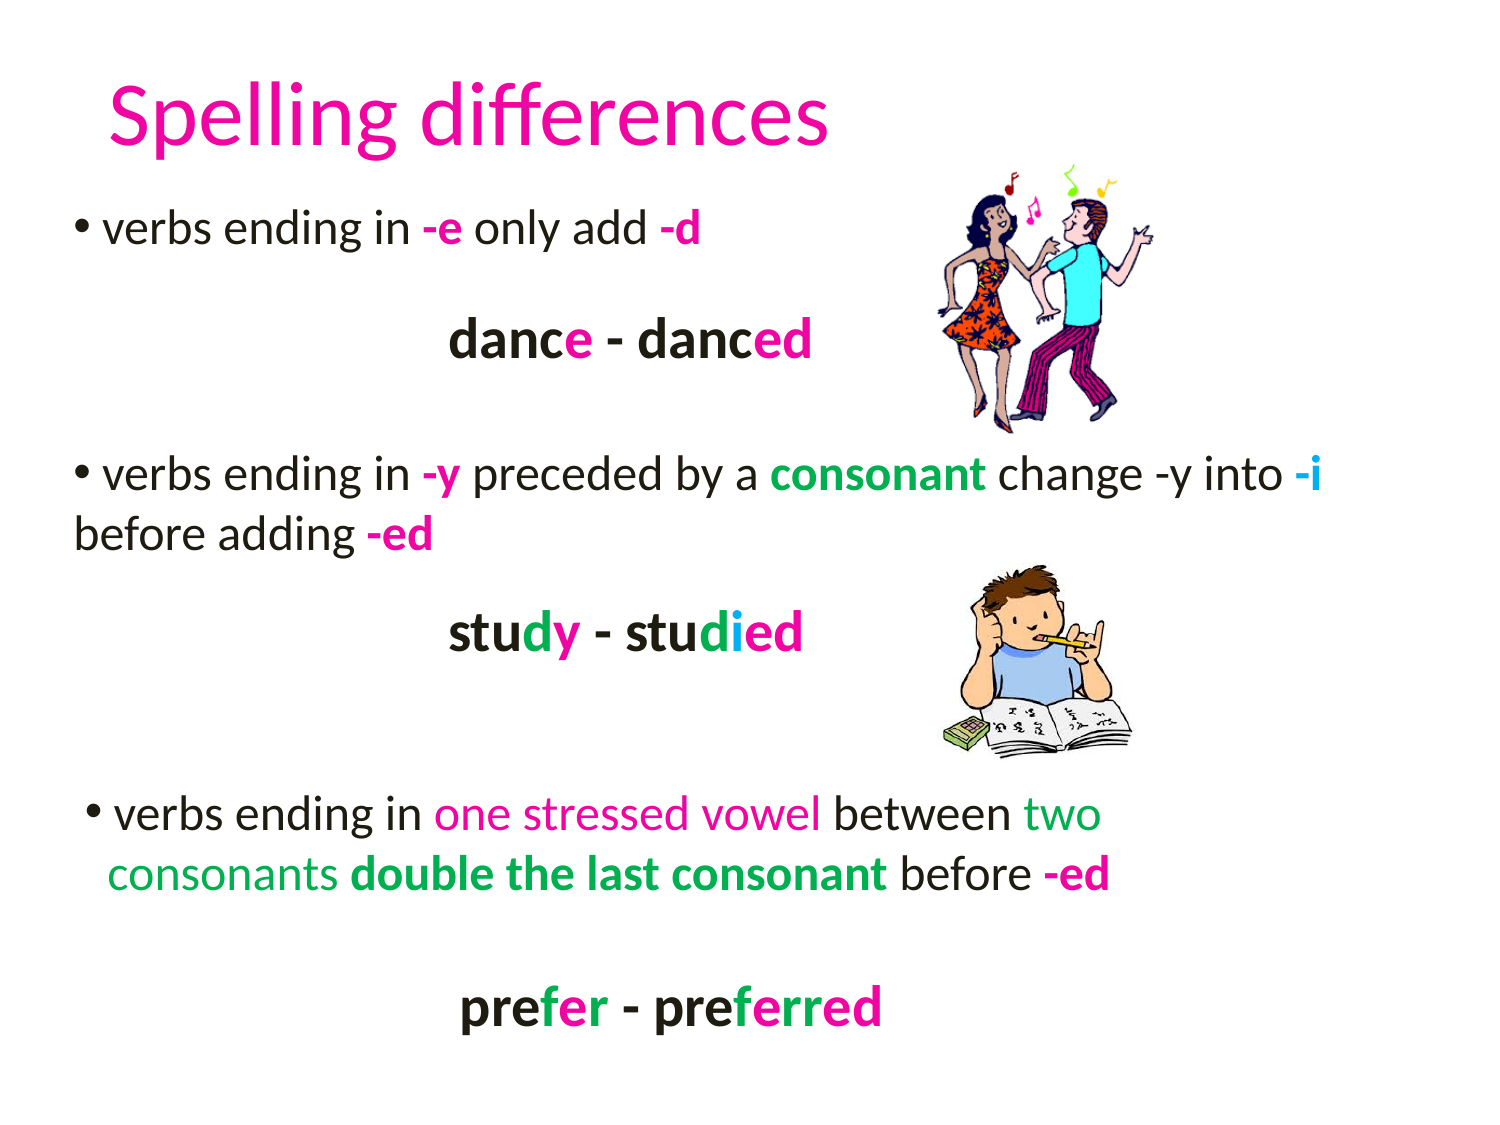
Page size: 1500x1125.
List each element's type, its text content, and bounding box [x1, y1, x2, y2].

text_box Spelling differences [93, 46, 1289, 172]
picture [937, 569, 1137, 762]
picture [937, 163, 1154, 433]
text_box verbs ending in -e only add -d [58, 187, 762, 263]
text_box study - studied [433, 585, 844, 671]
text_box verbs ending in one stressed vowel between two consonants double the last consonant before -ed [70, 773, 1196, 909]
text_box dance - danced [433, 292, 937, 378]
text_box verbs ending in -y preceded by a consonant change -y into -i before adding -ed [58, 433, 1418, 569]
text_box prefer - preferred [445, 960, 926, 1046]
